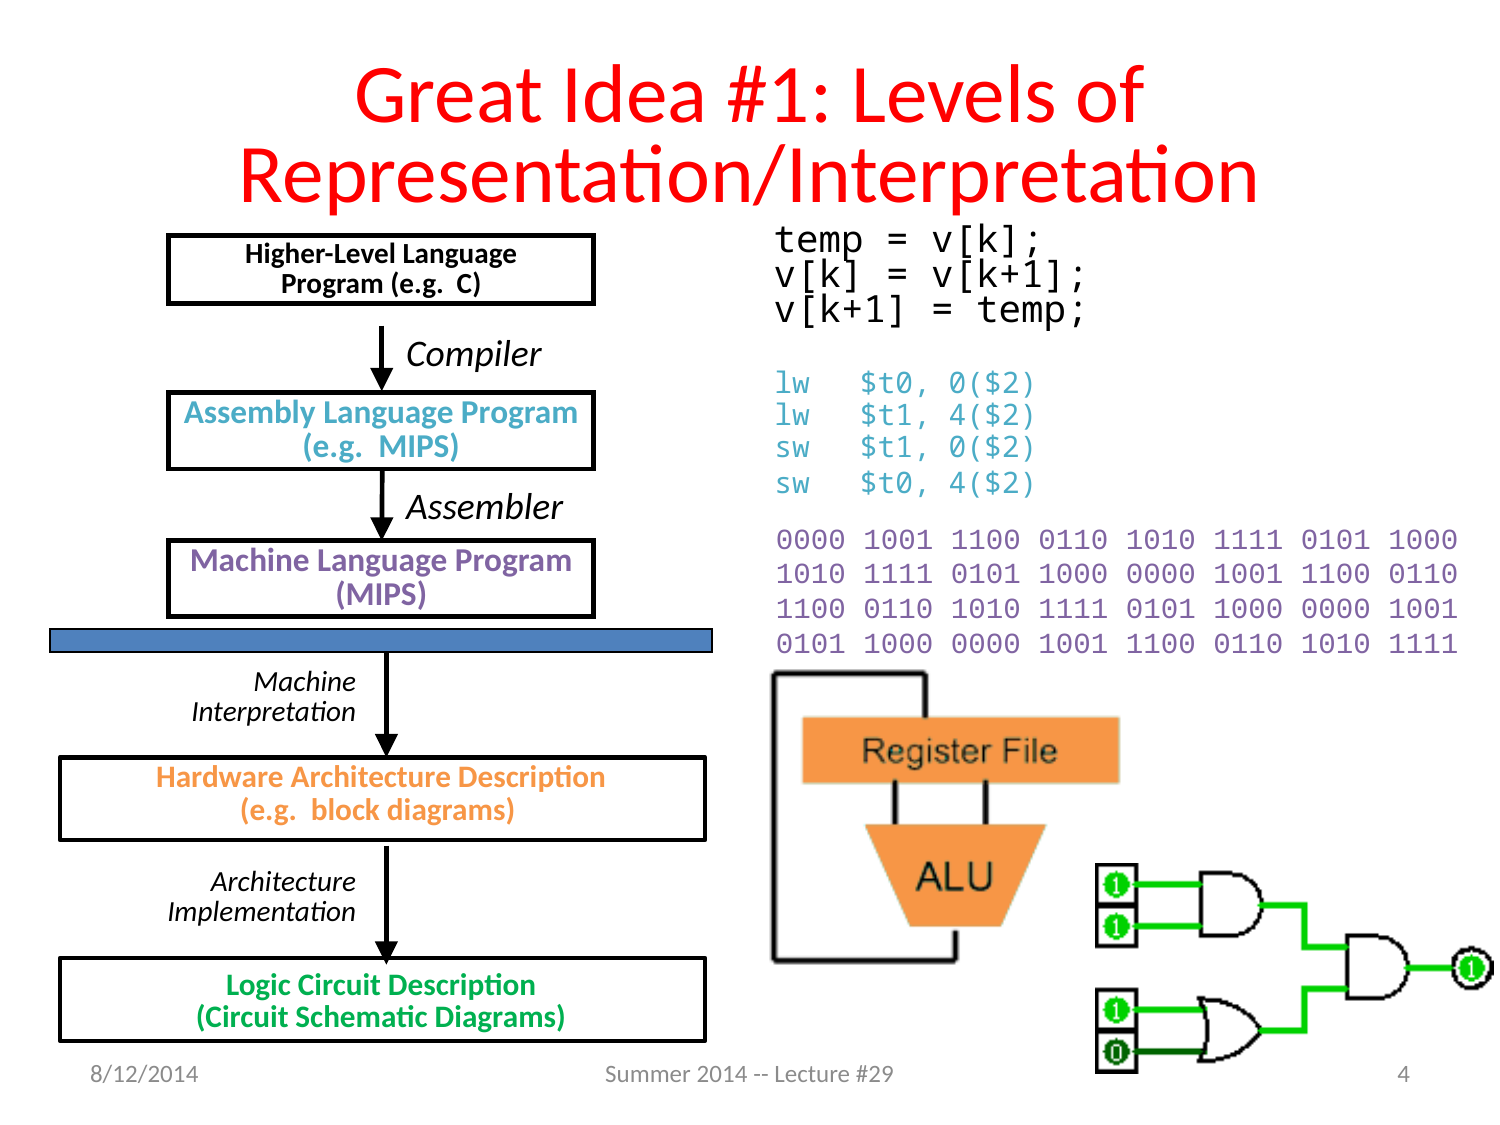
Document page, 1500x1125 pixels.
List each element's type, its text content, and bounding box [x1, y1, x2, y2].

footer Summer 2014 -- Lecture #29 [512, 1042, 988, 1103]
list lw $t0, 0($2) lw $t1, 4($2) sw $t1, 0($2) sw $t0, 4($2) [759, 360, 1391, 508]
text_box temp = v[k]; v[k] = v[k+1]; v[k+1] = temp; [758, 220, 1265, 335]
text_box [49, 629, 713, 653]
text_box Higher-Level Language Program (e.g. C) [168, 235, 594, 304]
text_box Hardware Architecture Description (e.g. block diagrams) [62, 760, 703, 832]
text_box Architecture Implementation [41, 864, 367, 932]
text_box Assembly Language Program (e.g. MIPS) [168, 392, 594, 469]
slide_number 8/12/2014 [75, 1043, 425, 1103]
picture [768, 668, 1494, 1074]
title Great Idea #1: Levels of Representation/Interpretation [0, 45, 1500, 233]
text_box Machine Language Program (MIPS) [168, 540, 594, 617]
text_box Logic Circuit Description (Circuit Schematic Diagrams) [77, 964, 686, 1039]
slide_number <number> [1074, 1042, 1425, 1103]
text_box Assembler [395, 484, 632, 532]
text_box Machine Interpretation [91, 663, 367, 732]
text_box 0000 1001 1100 0110 1010 1111 0101 1000 1010 1111 0101 1000 0000 1001 1100 0110 1100 0110 1010 1111 0101 1000 0000 1001 0101 1000 0000 1001 1100 0110 1010 1111 [761, 512, 1491, 668]
text_box Compiler [395, 331, 611, 378]
